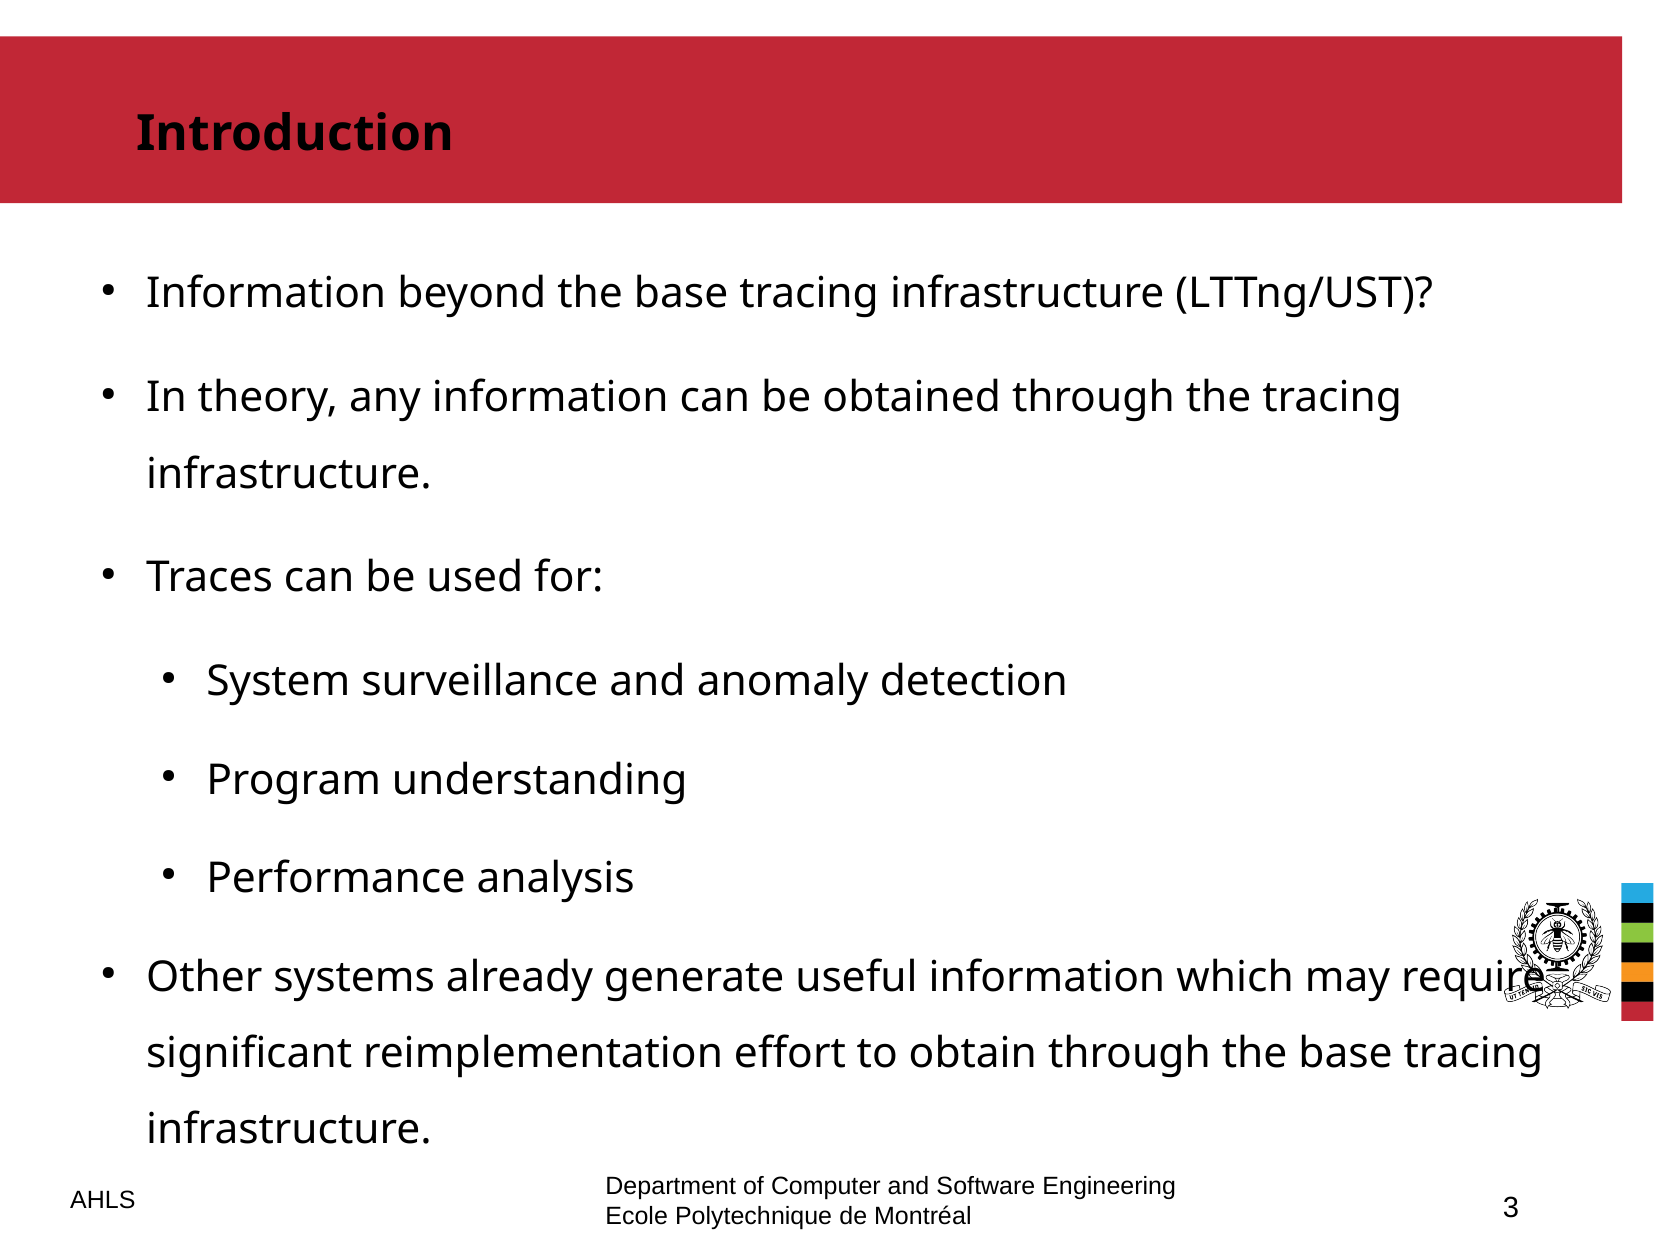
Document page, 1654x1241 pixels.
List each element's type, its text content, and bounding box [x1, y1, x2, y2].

picture [1603, 883, 1654, 1021]
list Information beyond the base tracing infrastructure (LTTng/UST)? In theory, any information can be obtained through the tracing infrastructure. Traces can be used for: System surveillance and anomaly detection Program understanding Performance analysis Other systems already generate useful information which may require significant reimplementation effort to obtain through the base tracing infrastructure. [70, 232, 1603, 1163]
title Introduction [103, 62, 1602, 168]
